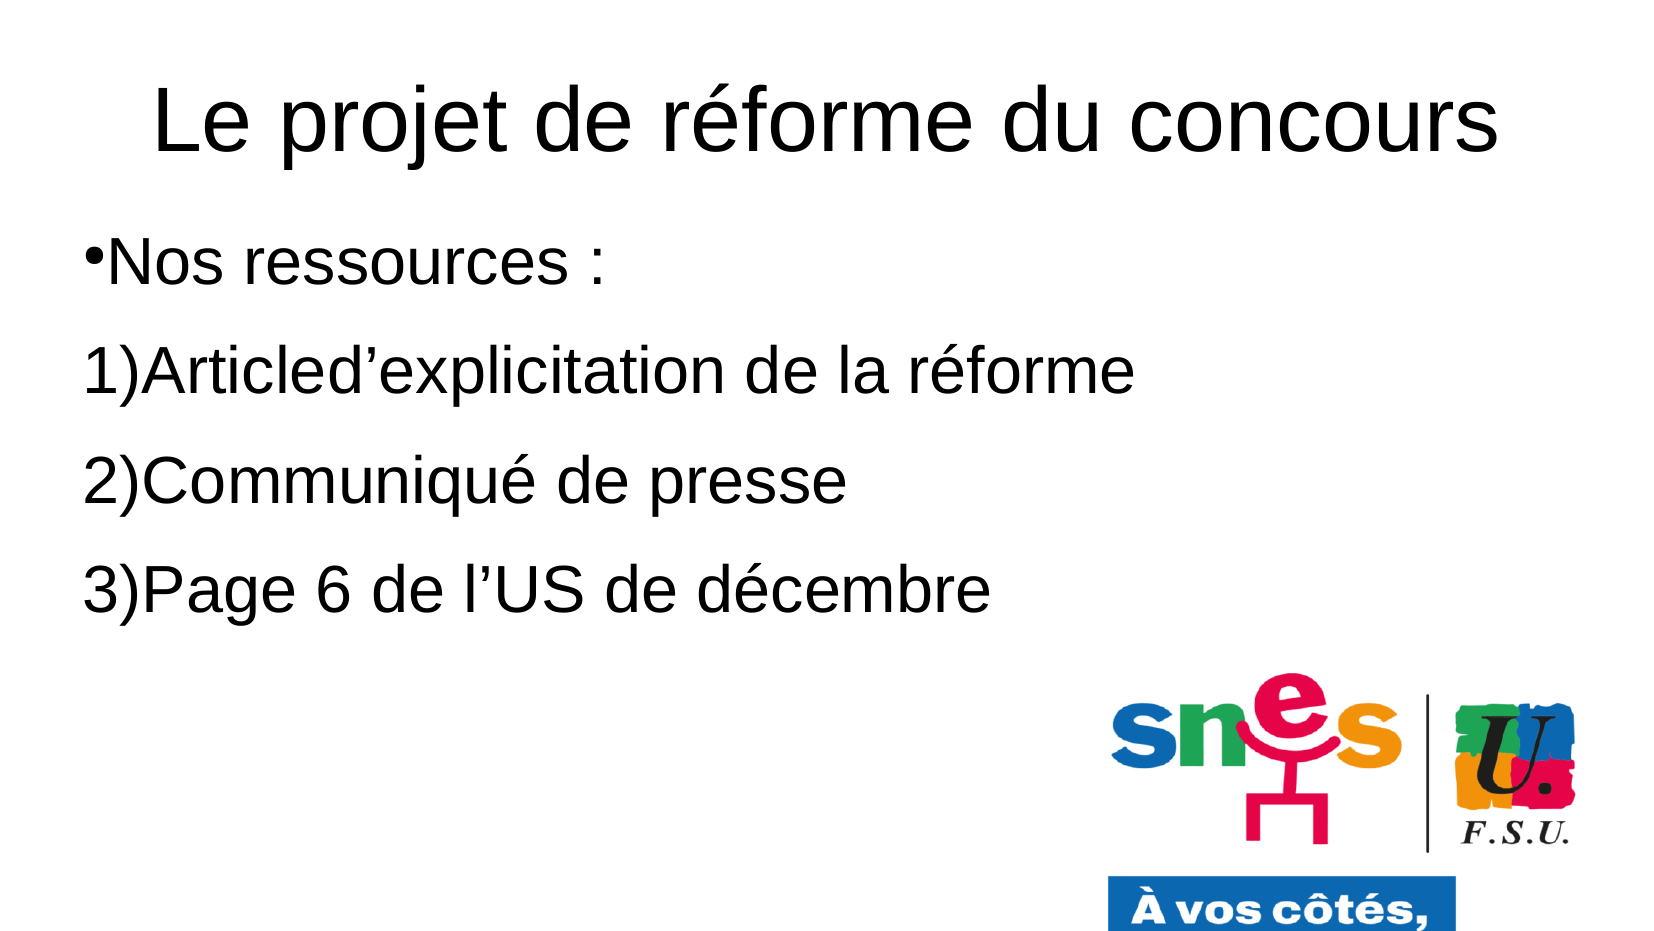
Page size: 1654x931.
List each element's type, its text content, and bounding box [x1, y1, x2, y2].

title Le projet de réforme du concours [82, 37, 1571, 193]
list Nos ressources : Article d’explicitation de la réforme Communiqué de presse Page 6 de l’US de décembre [82, 217, 1571, 758]
picture [1033, 645, 1654, 931]
